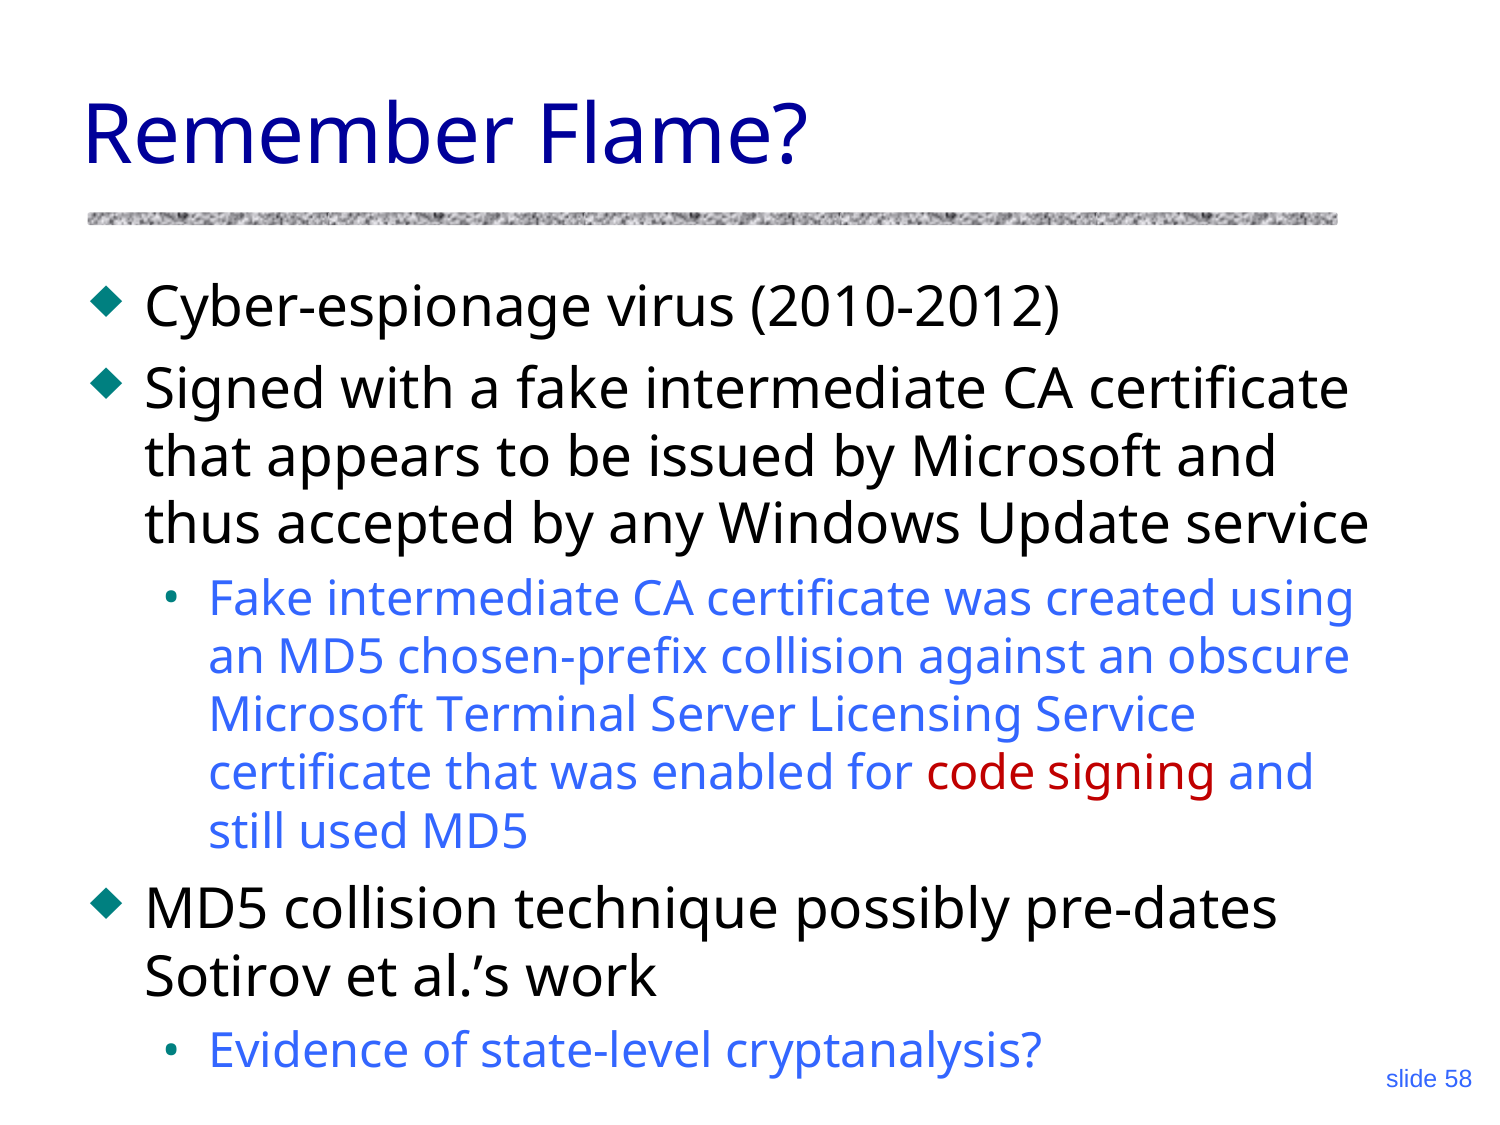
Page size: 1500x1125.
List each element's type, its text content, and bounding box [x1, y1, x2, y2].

list Cyber-espionage virus (2010-2012) Signed with a fake intermediate CA certificate that appears to be issued by Microsoft and thus accepted by any Windows Update service Fake intermediate CA certificate was created using an MD5 chosen-prefix collision against an obscure Microsoft Terminal Server Licensing Service certificate that was enabled for code signing and still used MD5 MD5 collision technique possibly pre-dates Sotirov et al.’s work Evidence of state-level cryptanalysis? [74, 262, 1417, 1101]
picture [87, 212, 1338, 226]
text_box slide <number> [1174, 1025, 1488, 1101]
title Remember Flame? [66, 37, 1342, 188]
